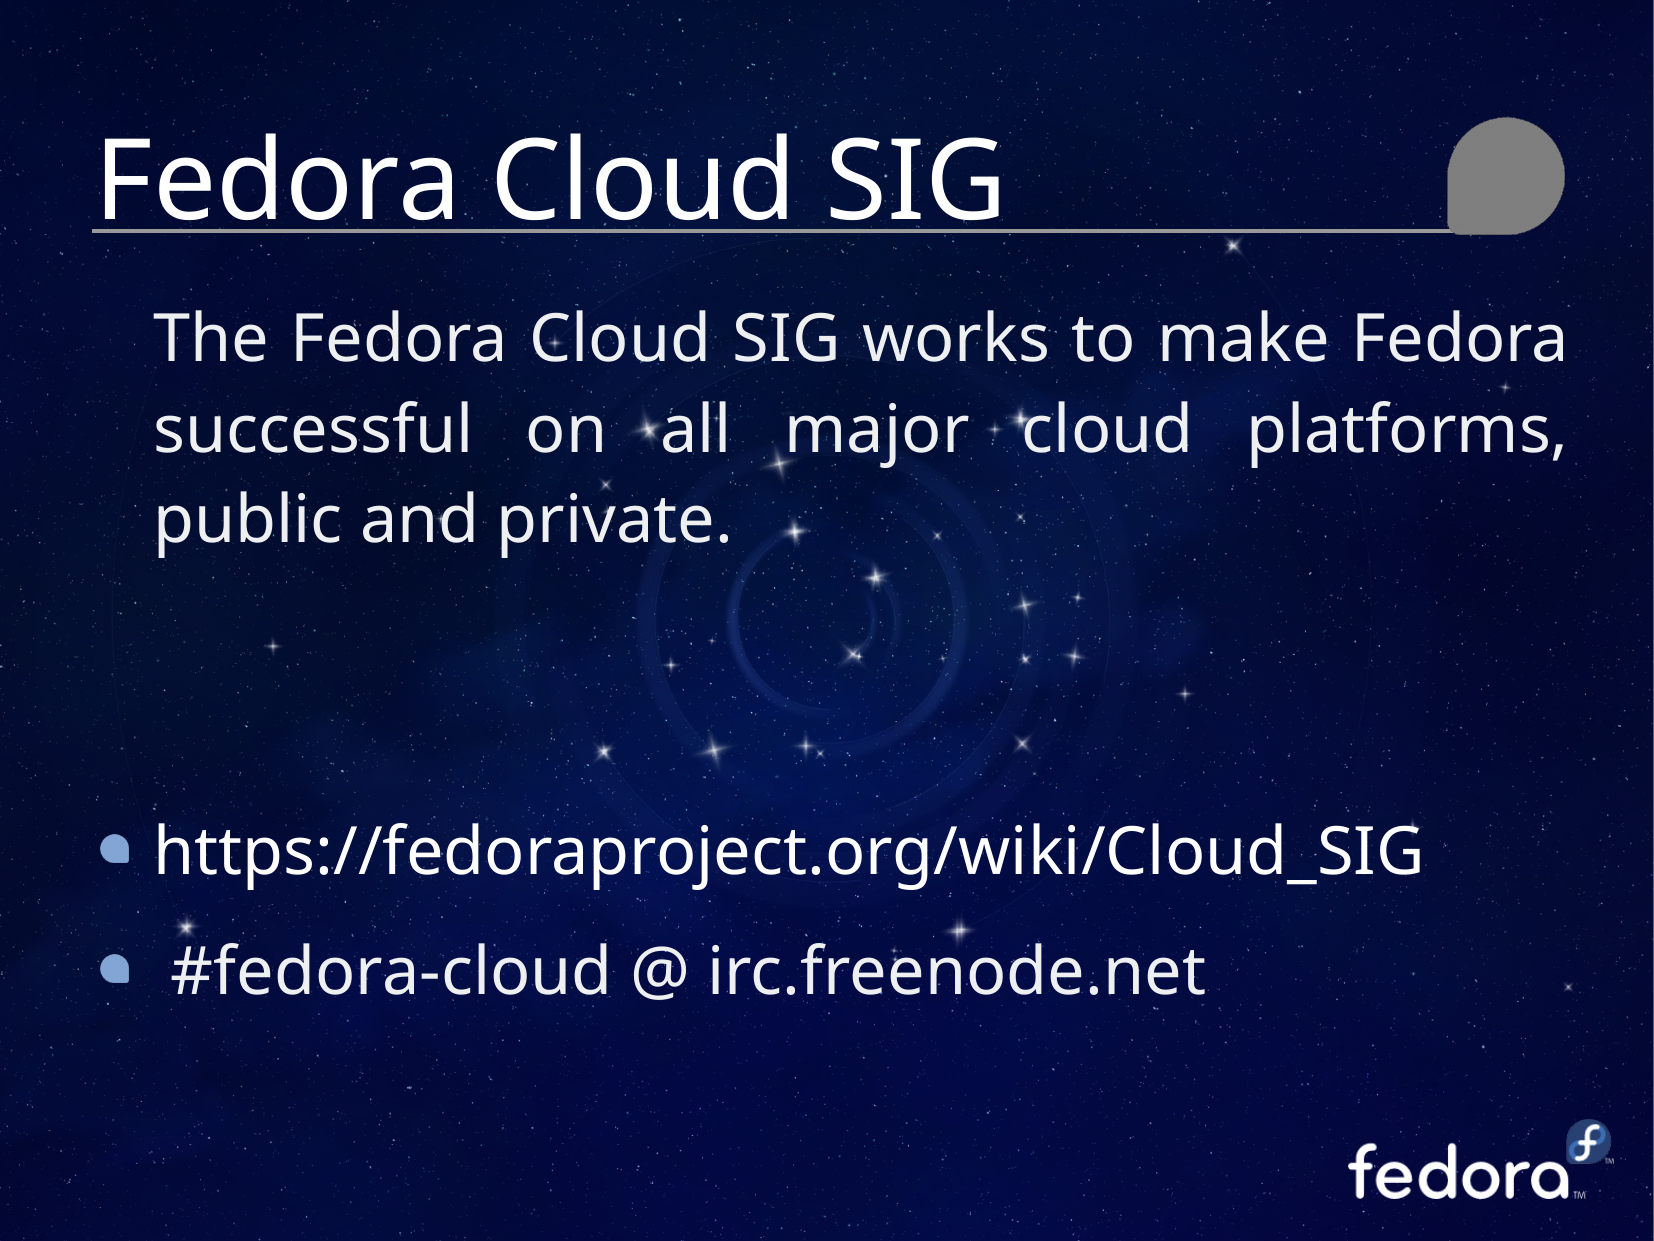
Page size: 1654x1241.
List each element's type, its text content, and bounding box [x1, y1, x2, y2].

list The Fedora Cloud SIG works to make Fedora successful on all major cloud platforms, public and private. https://fedoraproject.org/wiki/Cloud_SIG #fedora-cloud @ irc.freenode.net [82, 290, 1571, 1094]
title Fedora Cloud SIG [94, 100, 1426, 251]
picture [0, 0, 1654, 1241]
